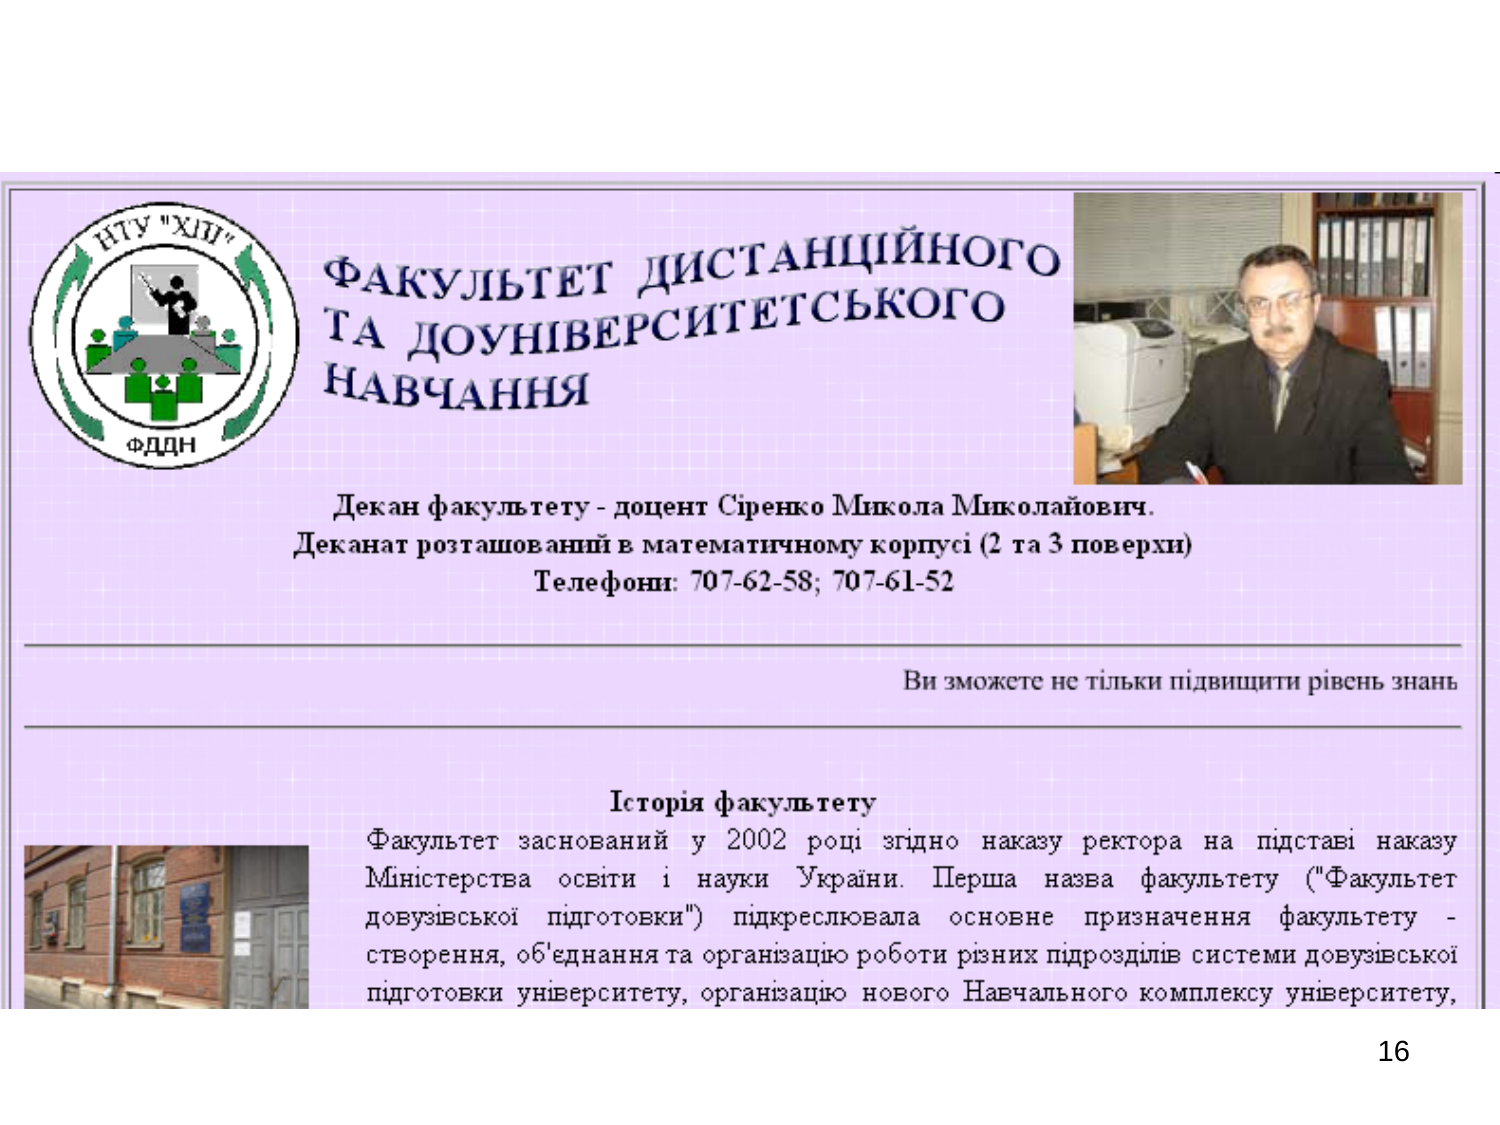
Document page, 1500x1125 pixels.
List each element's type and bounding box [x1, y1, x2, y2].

picture [0, 172, 1500, 1009]
